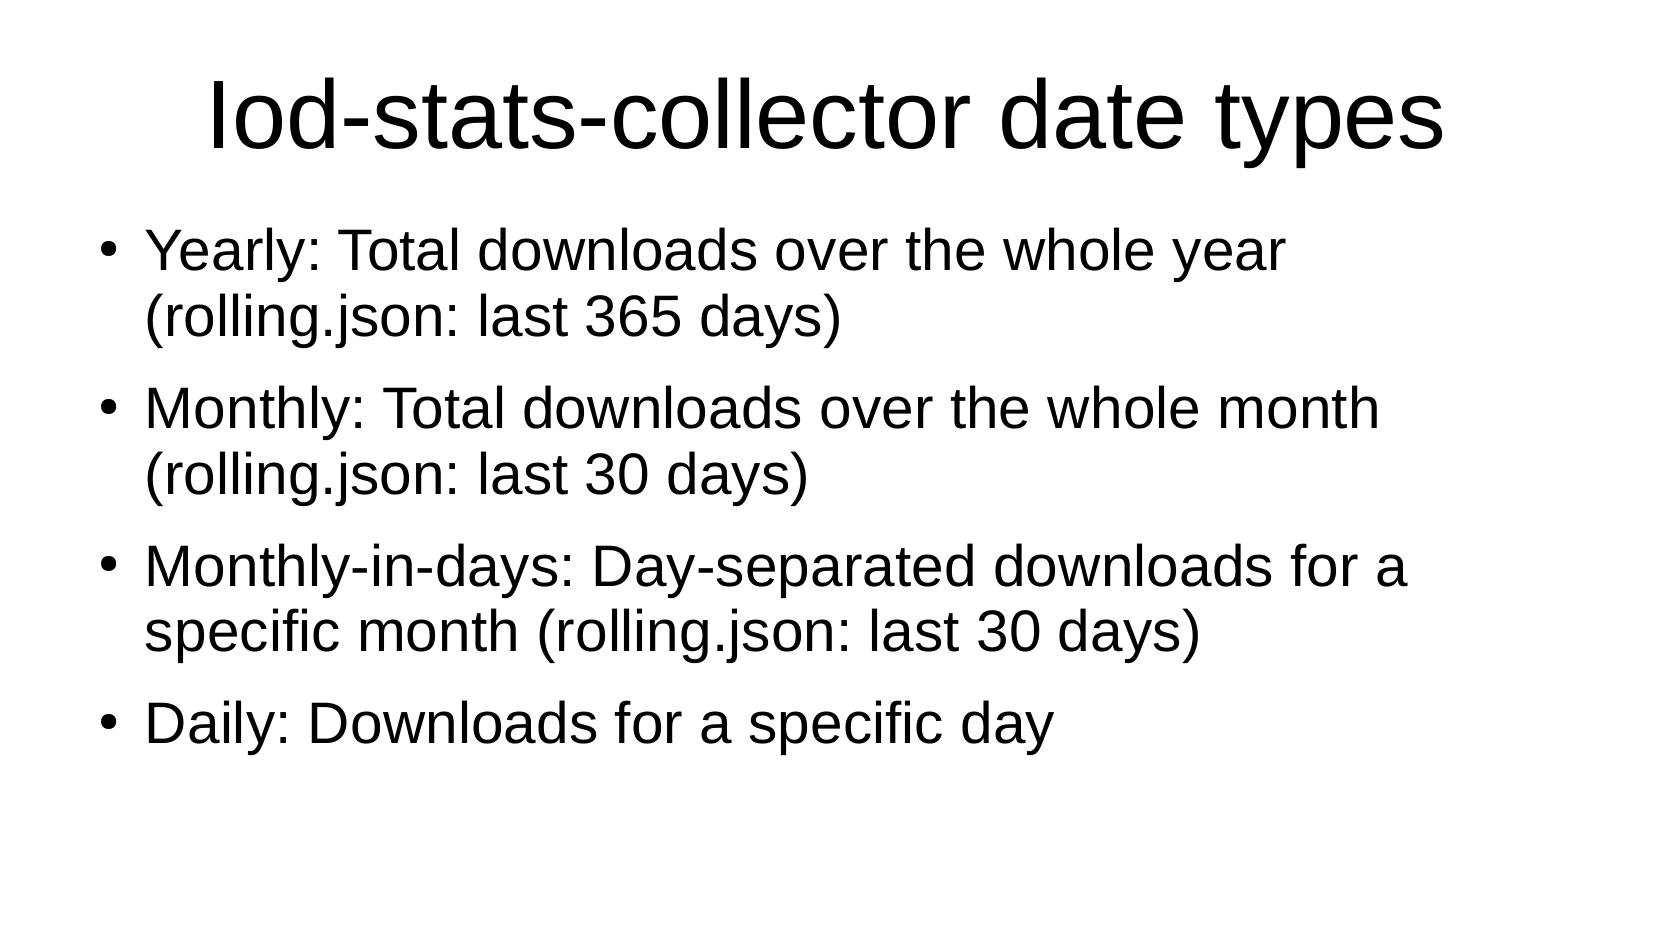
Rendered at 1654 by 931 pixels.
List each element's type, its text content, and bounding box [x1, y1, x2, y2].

title Iod-stats-collector date types [82, 37, 1571, 193]
list Yearly: Total downloads over the whole year (rolling.json: last 365 days) Monthly: Total downloads over the whole month (rolling.json: last 30 days) Monthly-in-days: Day-separated downloads for a specific month (rolling.json: last 30 days) Daily: Downloads for a specific day [82, 217, 1571, 758]
